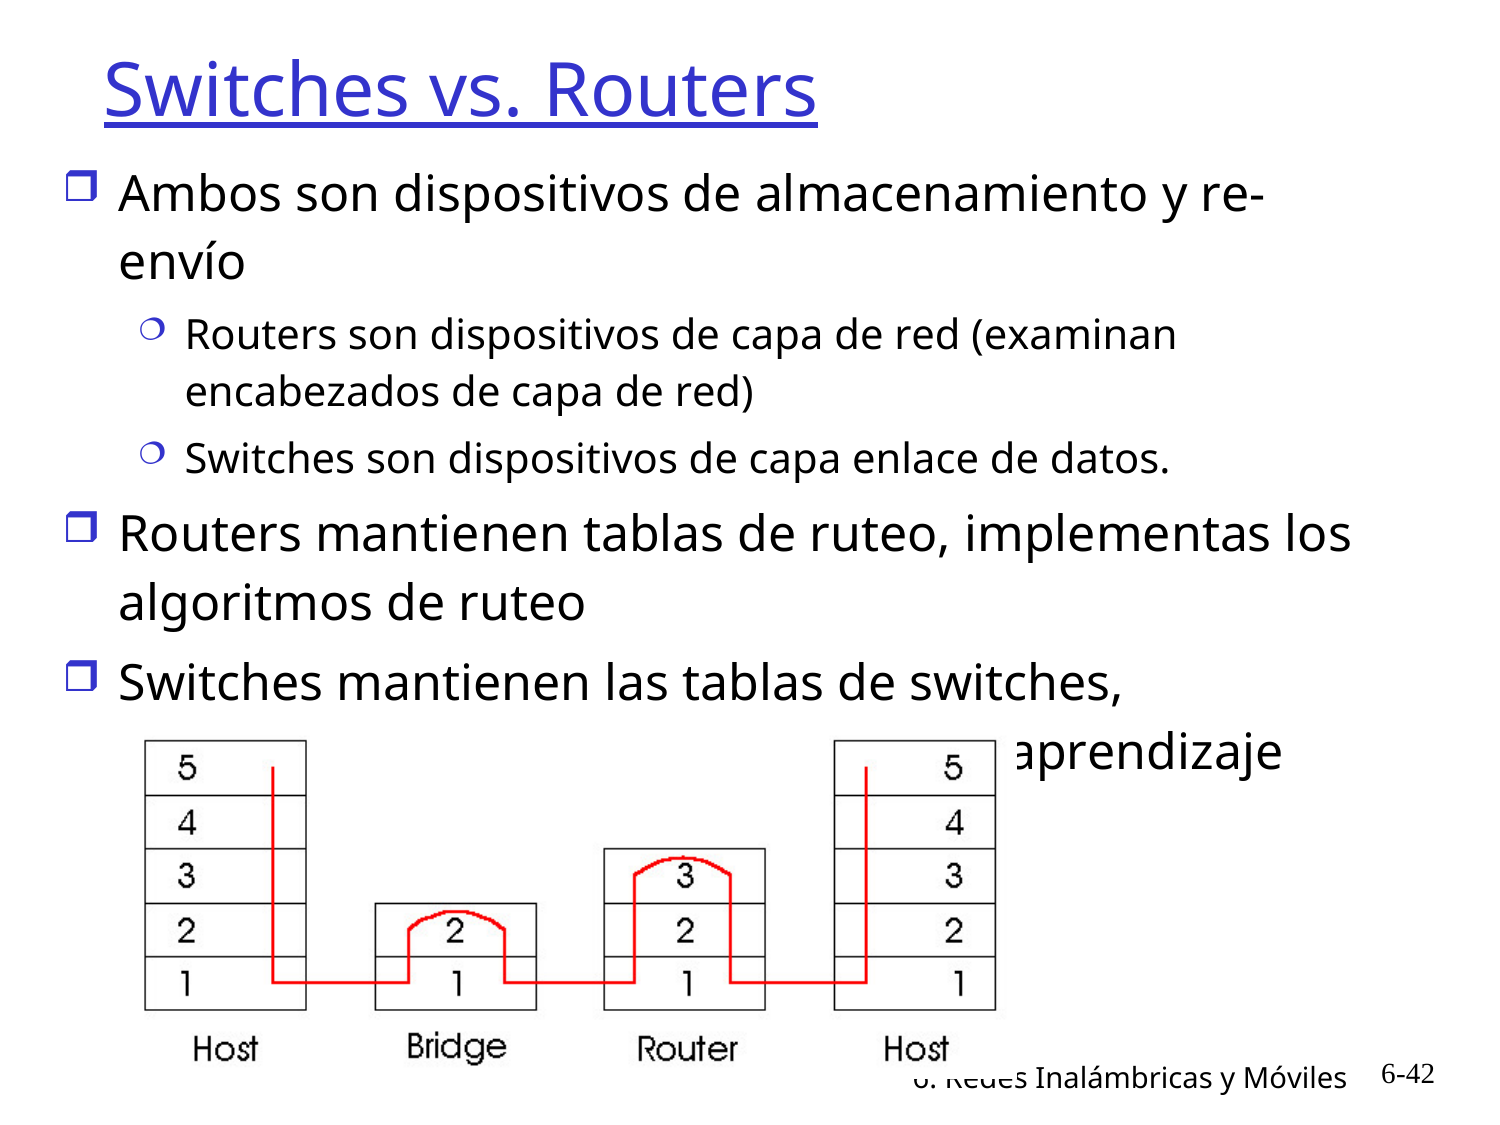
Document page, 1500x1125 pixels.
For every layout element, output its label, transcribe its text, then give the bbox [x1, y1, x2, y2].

list Ambos son dispositivos de almacenamiento y re-envío Routers son dispositivos de capa de red (examinan encabezados de capa de red) Switches son dispositivos de capa enlace de datos. Routers mantienen tablas de ruteo, implementas los algoritmos de ruteo Switches mantienen las tablas de switches, implementan filtrado y algoritmos de aprendizaje [47, 149, 1388, 706]
picture [121, 724, 1017, 1079]
title Switches vs. Routers [89, 25, 1365, 149]
